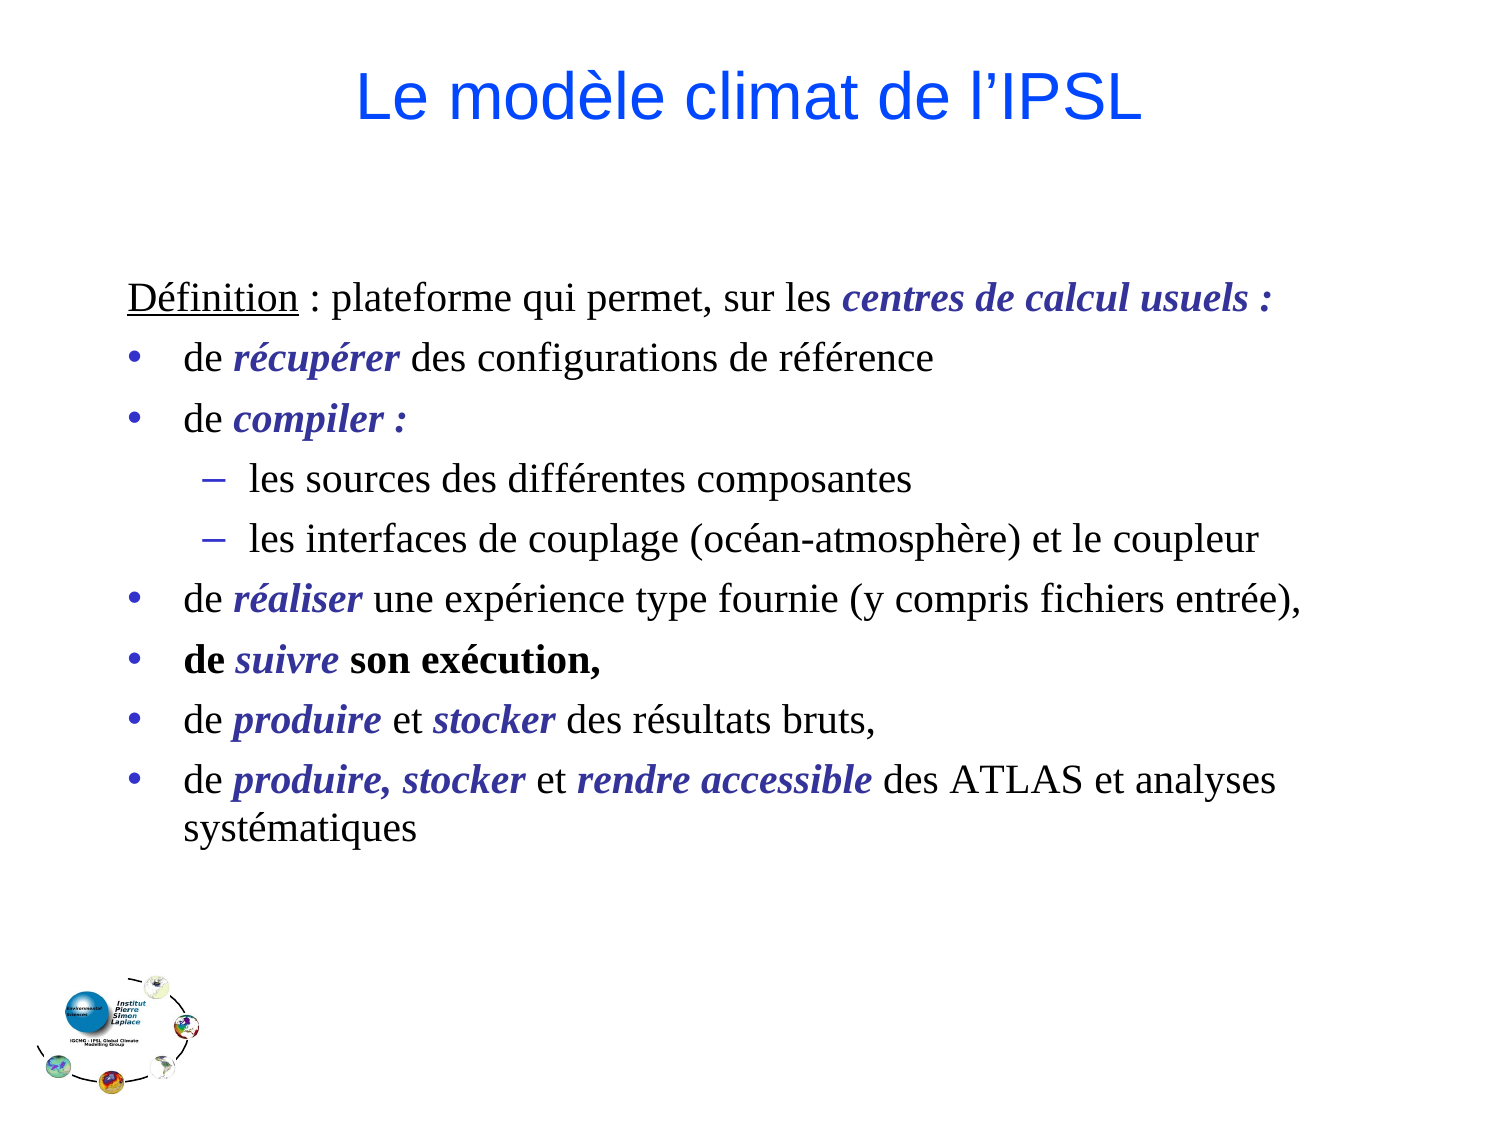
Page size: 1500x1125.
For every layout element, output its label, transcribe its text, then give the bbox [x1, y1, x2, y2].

picture [44, 1054, 72, 1079]
picture [148, 1054, 176, 1080]
picture [97, 1069, 125, 1095]
picture [65, 990, 146, 1048]
picture [172, 1025, 200, 1040]
text_box Définition : plateforme qui permet, sur les centres de calcul usuels : de récupérer des configurations de référence de compiler : les sources des différentes composantes les interfaces de couplage (océan-atmosphère) et le coupleur de réaliser une expérience type fournie (y compris fichiers entrée), de suivre son exécution, de produire et stocker des résultats bruts, de produire, stocker et rendre accessible des ATLAS et analyses systématiques [112, 265, 1388, 1025]
text_box Le modèle climat de l’IPSL [75, 45, 1426, 233]
